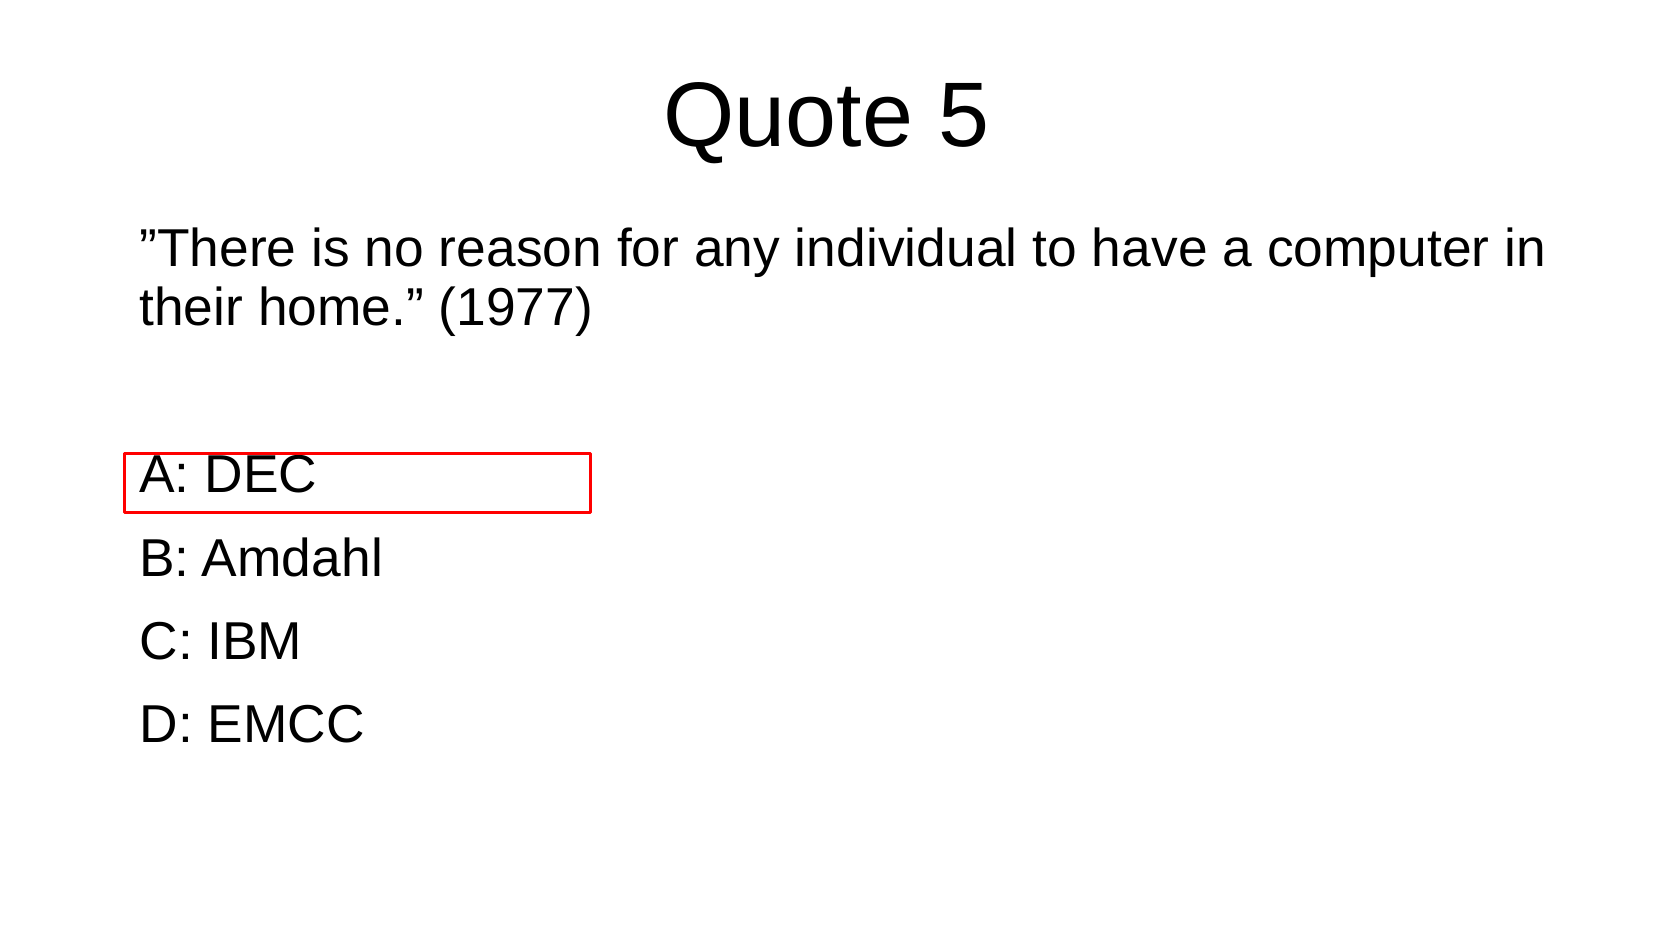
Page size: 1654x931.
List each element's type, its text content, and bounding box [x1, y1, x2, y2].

title Quote 5 [82, 37, 1571, 193]
list ”There is no reason for any individual to have a computer in their home.” (1977) A: DEC B: Amdahl C: IBM D: EMCC [82, 217, 1571, 758]
